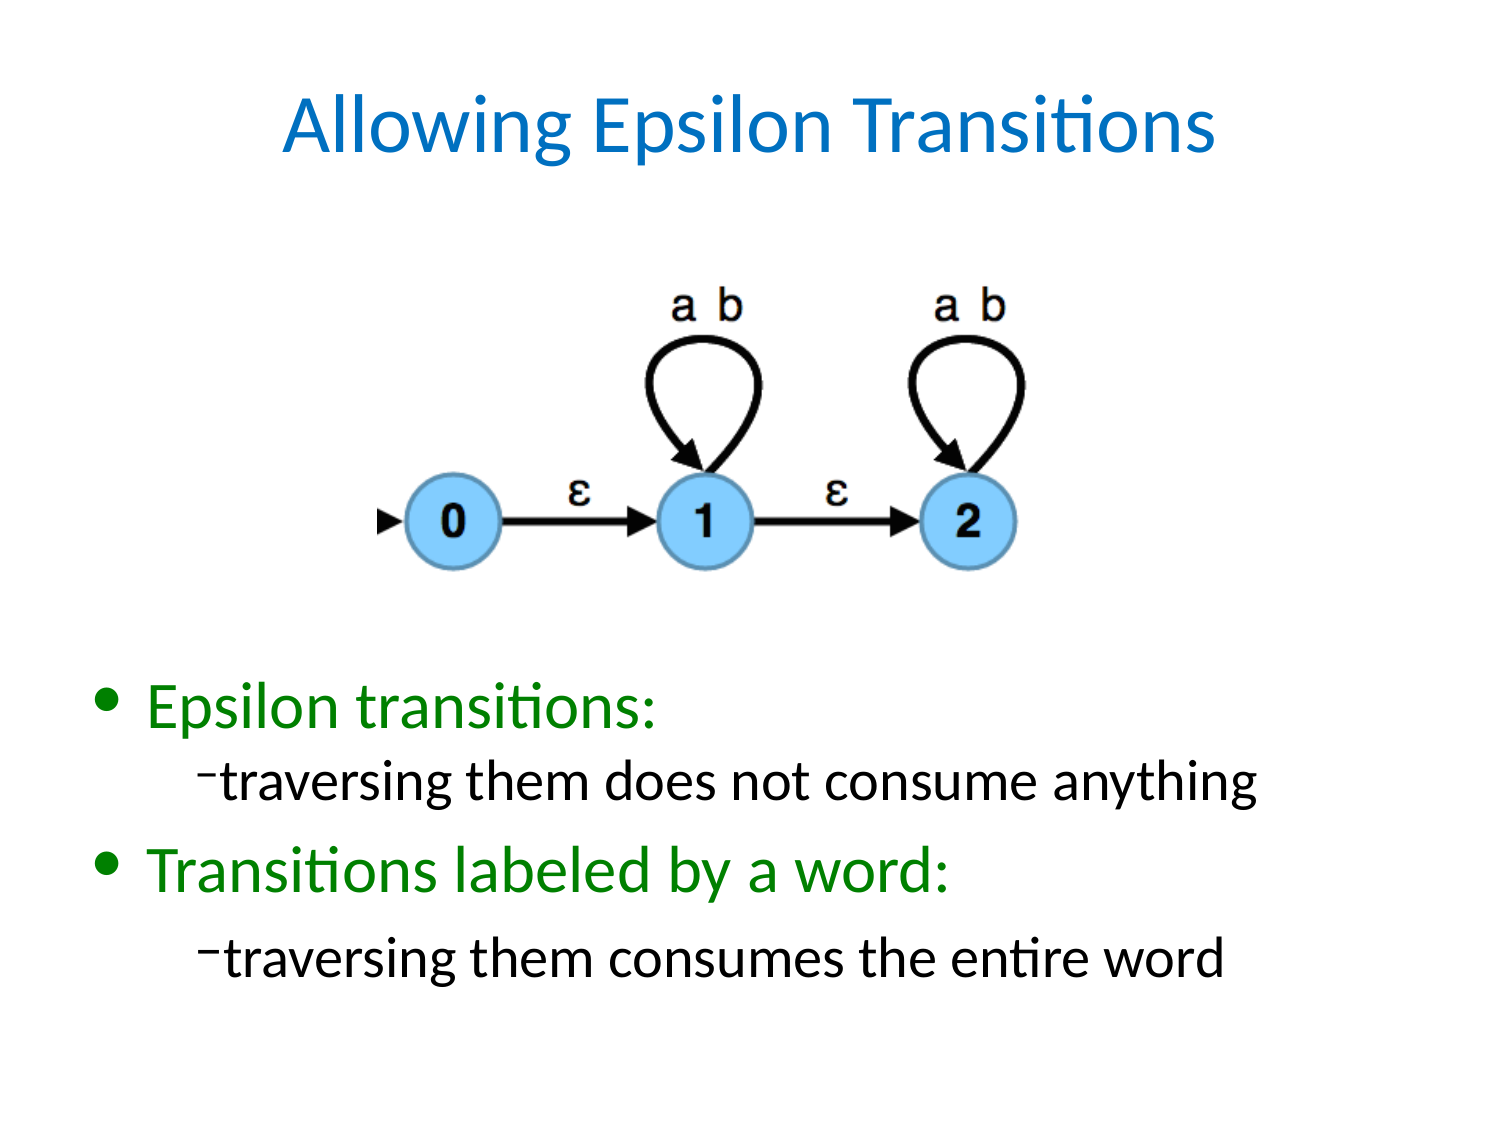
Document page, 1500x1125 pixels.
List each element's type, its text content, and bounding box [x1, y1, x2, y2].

list Epsilon transitions: traversing them does not consume anything Transitions labeled by a word: traversing them consumes the entire word [75, 654, 1425, 1005]
title Allowing Epsilon Transitions [75, 25, 1425, 213]
picture [377, 282, 1039, 586]
